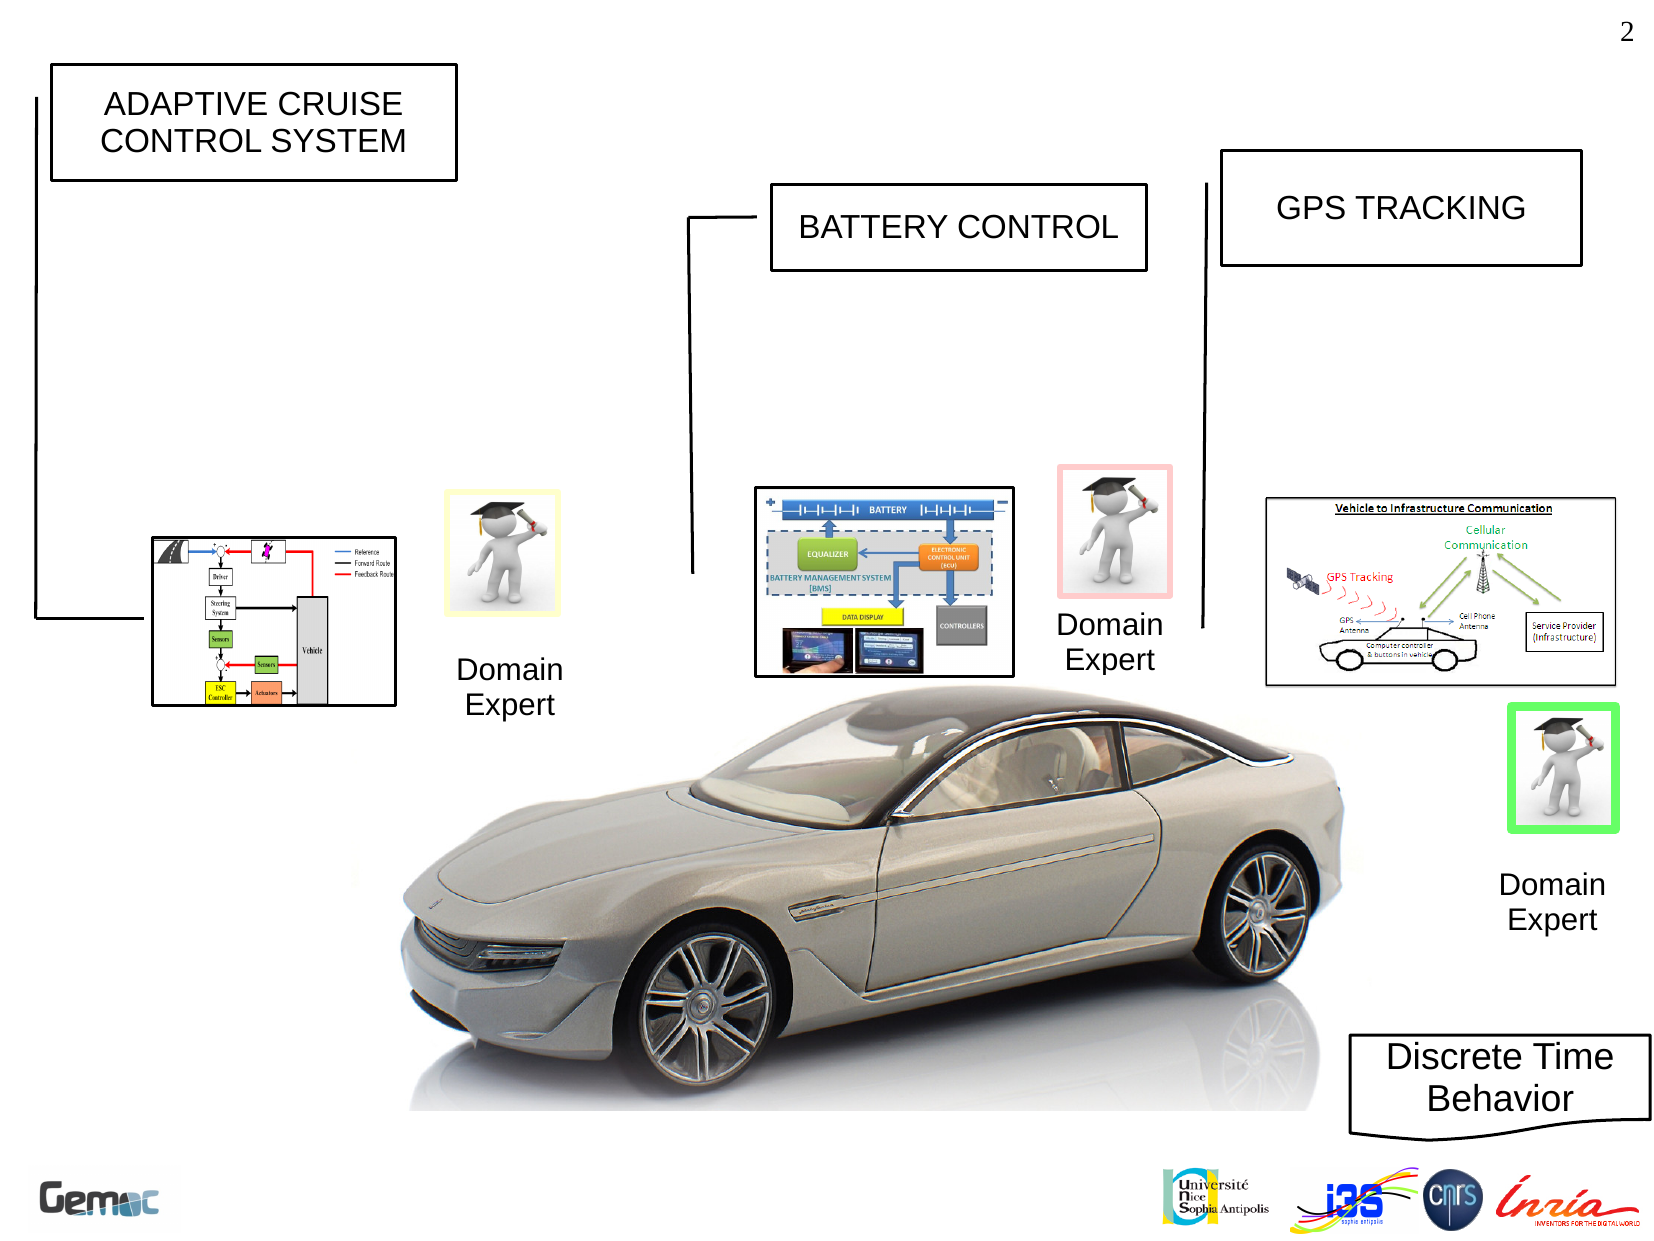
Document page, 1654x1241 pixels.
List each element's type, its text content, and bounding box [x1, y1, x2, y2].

picture [1137, 1150, 1647, 1241]
picture [756, 489, 1012, 676]
picture [153, 539, 394, 705]
text_box GPS TRACKING [1221, 150, 1582, 266]
text_box ADAPTIVE CRUISE CONTROL SYSTEM [51, 64, 456, 180]
text_box Domain Expert [420, 645, 601, 731]
text_box Discrete Time Behavior [1350, 1035, 1651, 1141]
text_box Domain Expert [1470, 859, 1636, 946]
picture [351, 493, 1621, 1111]
picture [450, 495, 556, 612]
text_box Domain Expert [1020, 600, 1201, 675]
picture [1062, 469, 1167, 593]
picture [1515, 710, 1612, 825]
text_box BATTERY CONTROL [771, 184, 1147, 270]
